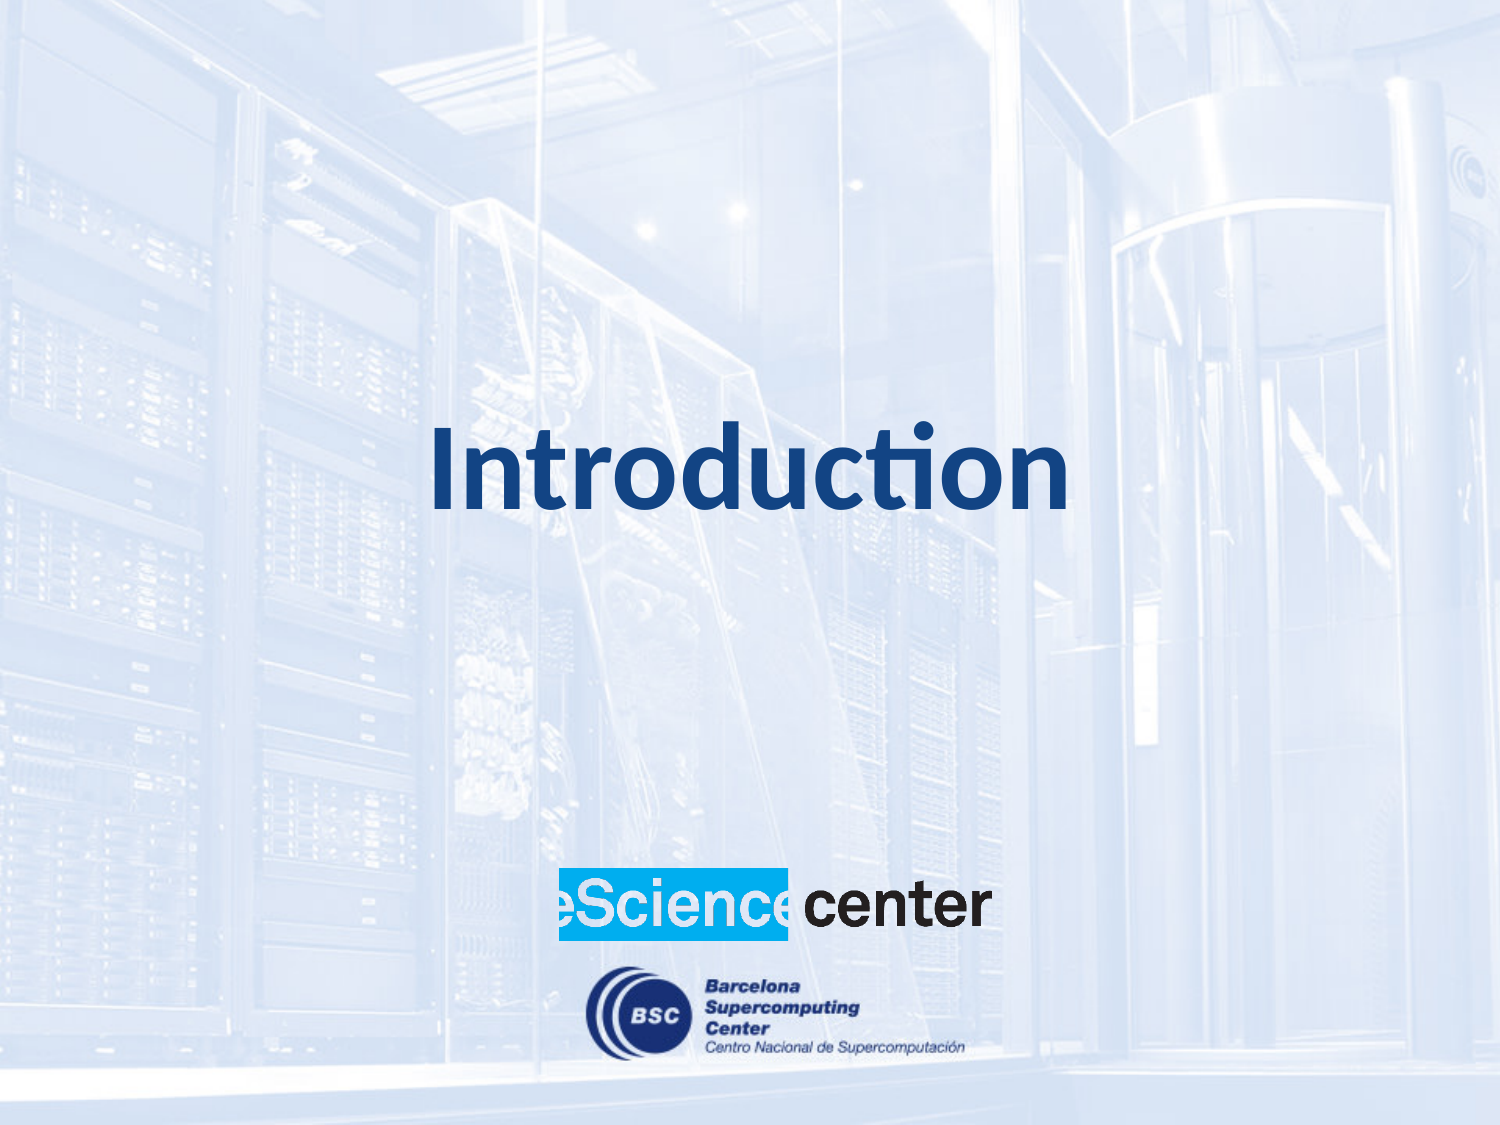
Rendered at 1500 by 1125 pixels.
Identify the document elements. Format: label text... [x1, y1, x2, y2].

picture [0, 0, 1500, 1125]
text_box Introduction [188, 143, 1311, 794]
